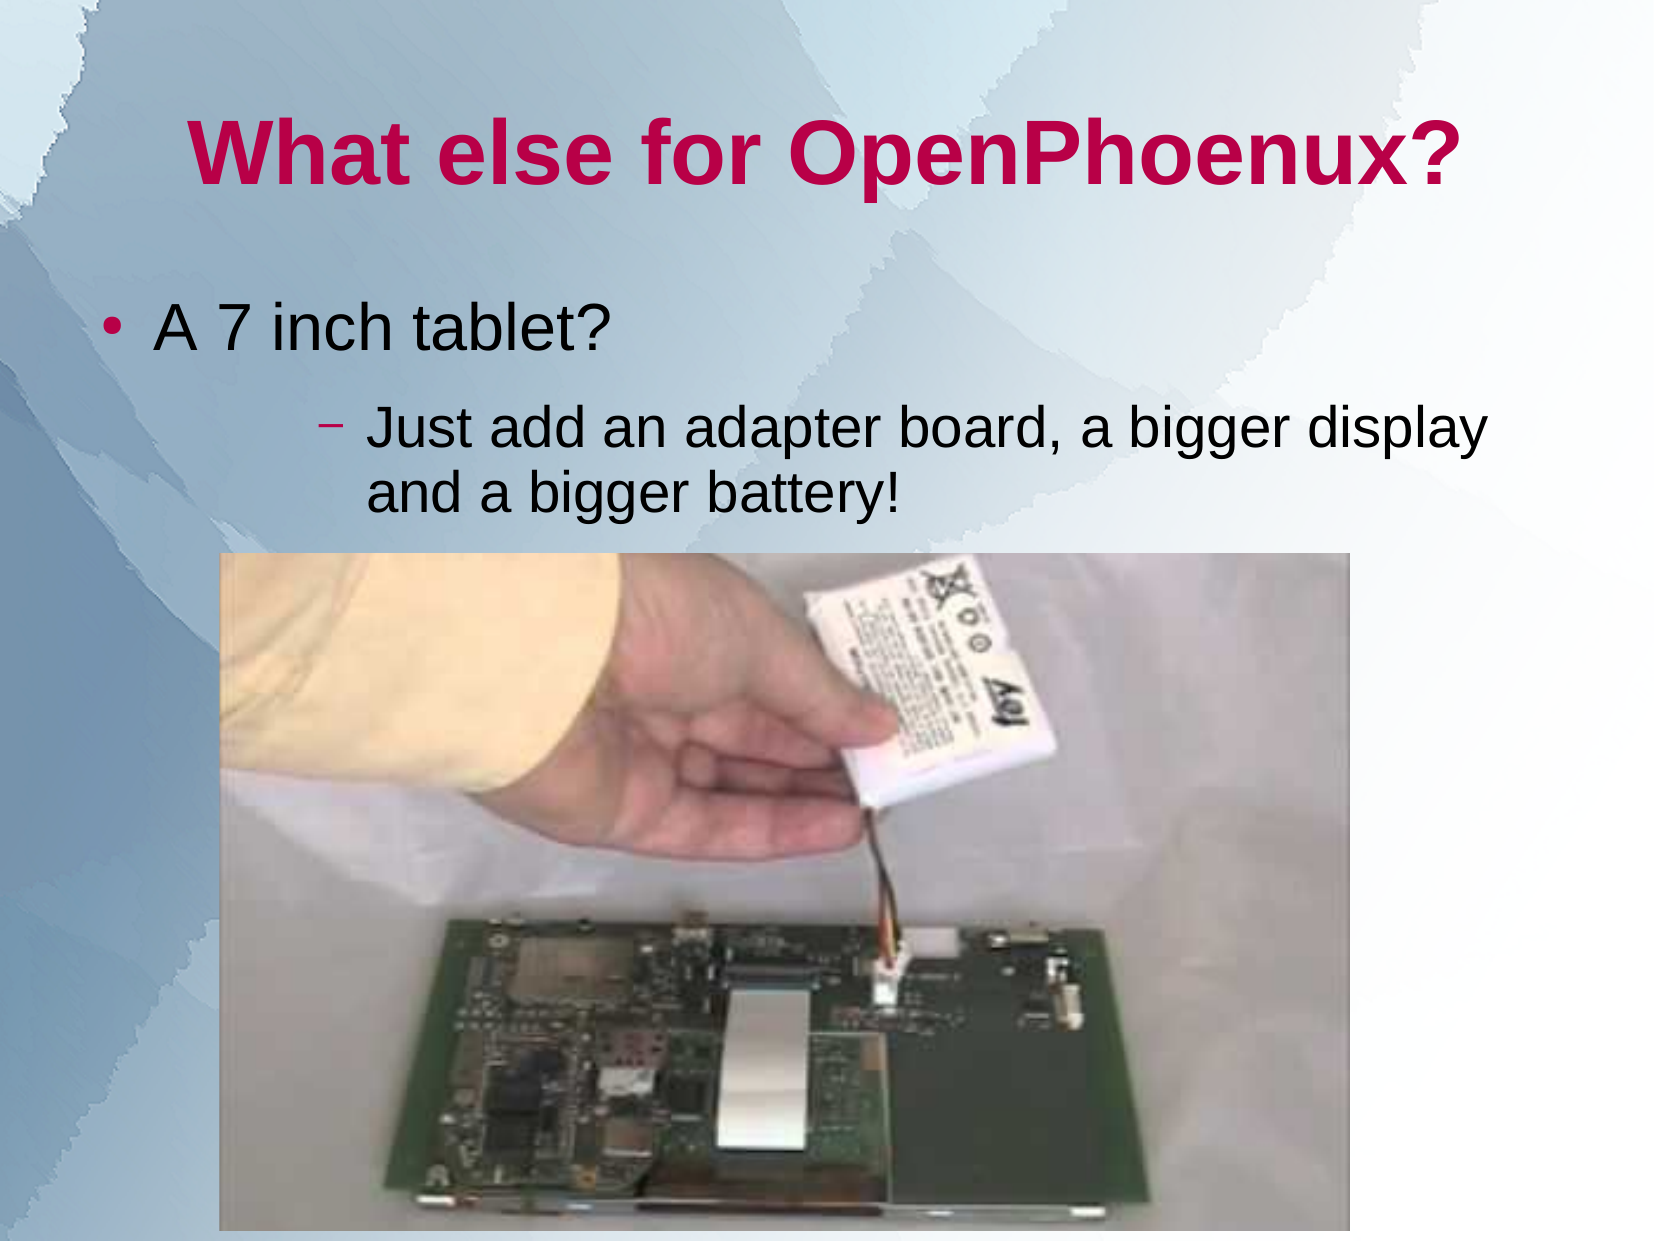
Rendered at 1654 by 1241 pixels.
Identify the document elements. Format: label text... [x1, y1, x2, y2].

title What else for OpenPhoenux? [82, 49, 1571, 257]
picture [0, 0, 1654, 1241]
list A 7 inch tablet? Just add an adapter board, a bigger display and a bigger battery! [82, 290, 1571, 1010]
